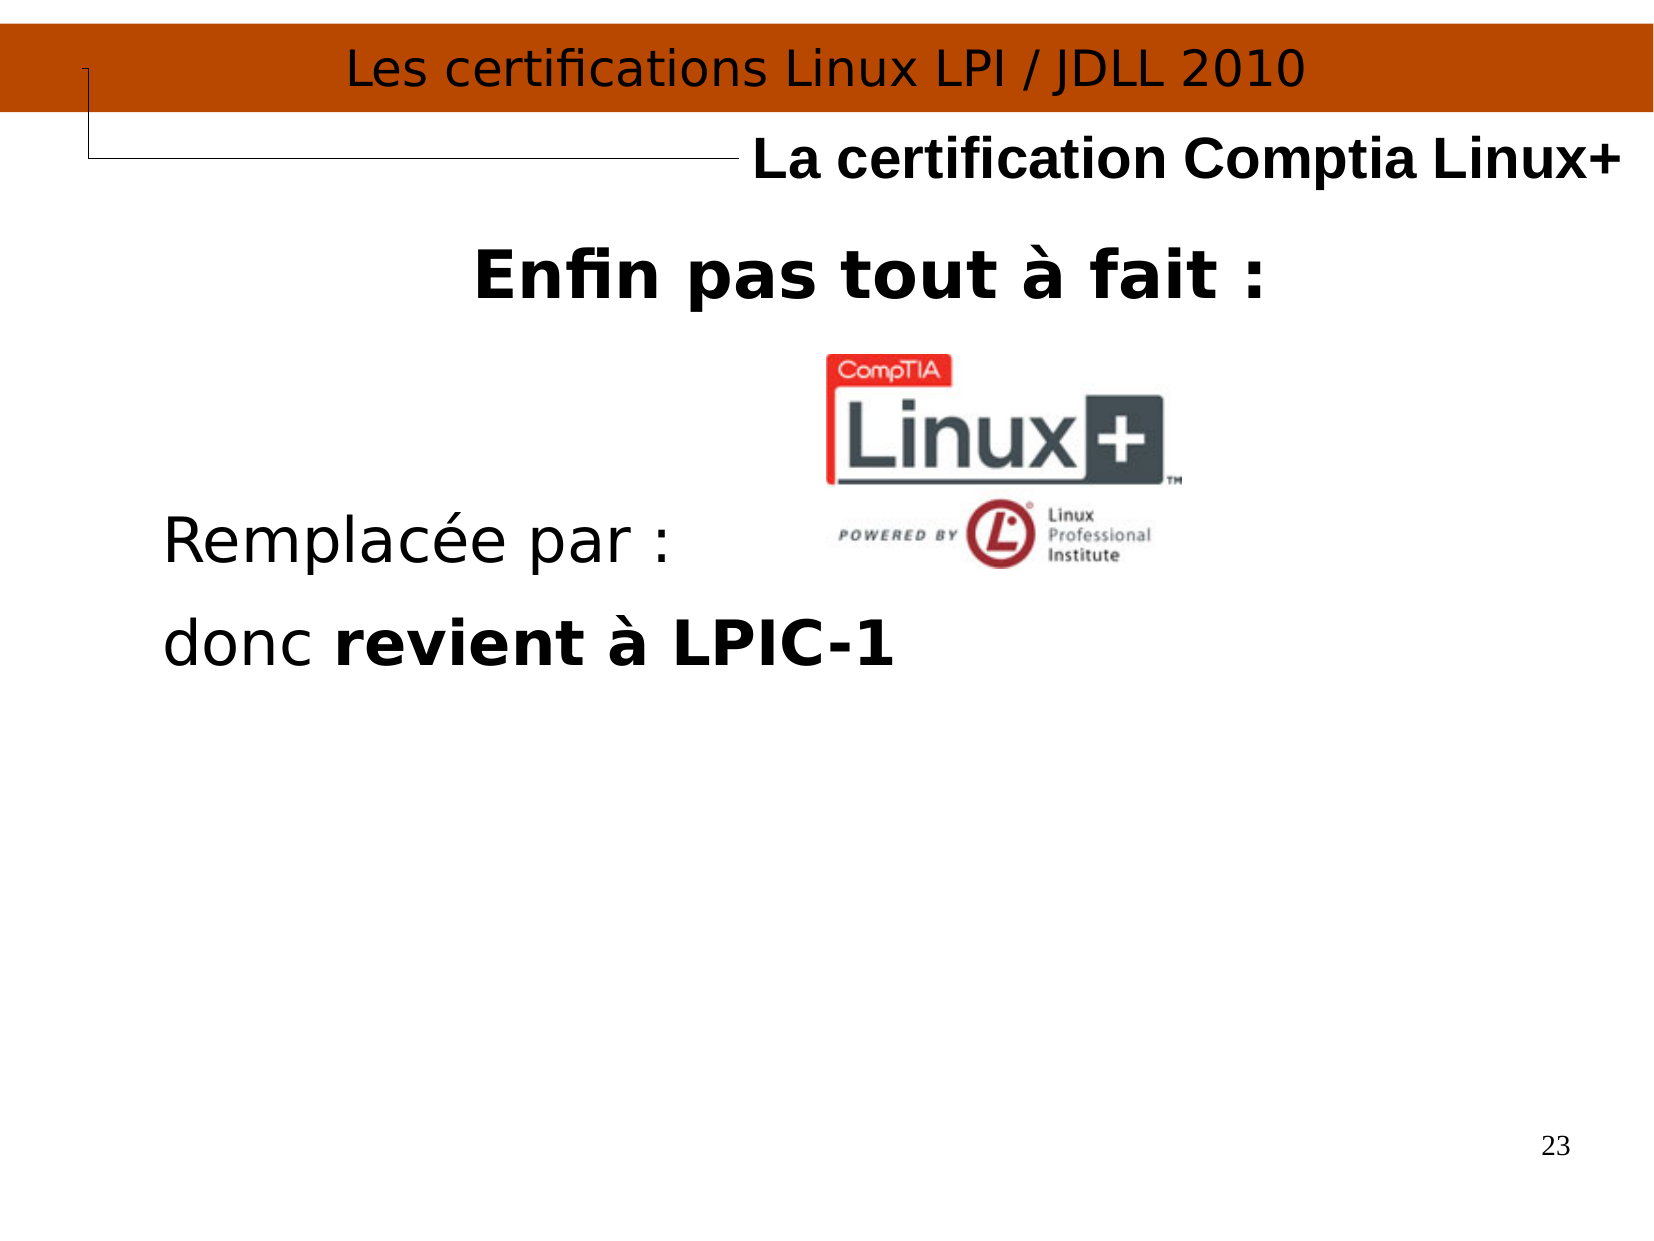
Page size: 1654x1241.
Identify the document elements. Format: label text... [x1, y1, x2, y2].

picture [826, 354, 1182, 569]
list Enfin pas tout à fait : Remplacée par : donc revient à LPIC-1 [91, 236, 1580, 1047]
title Les certifications Linux LPI / JDLL 2010 [82, 39, 1571, 99]
text_box [0, 23, 1654, 113]
text_box La certification Comptia Linux+ [738, 118, 1654, 198]
